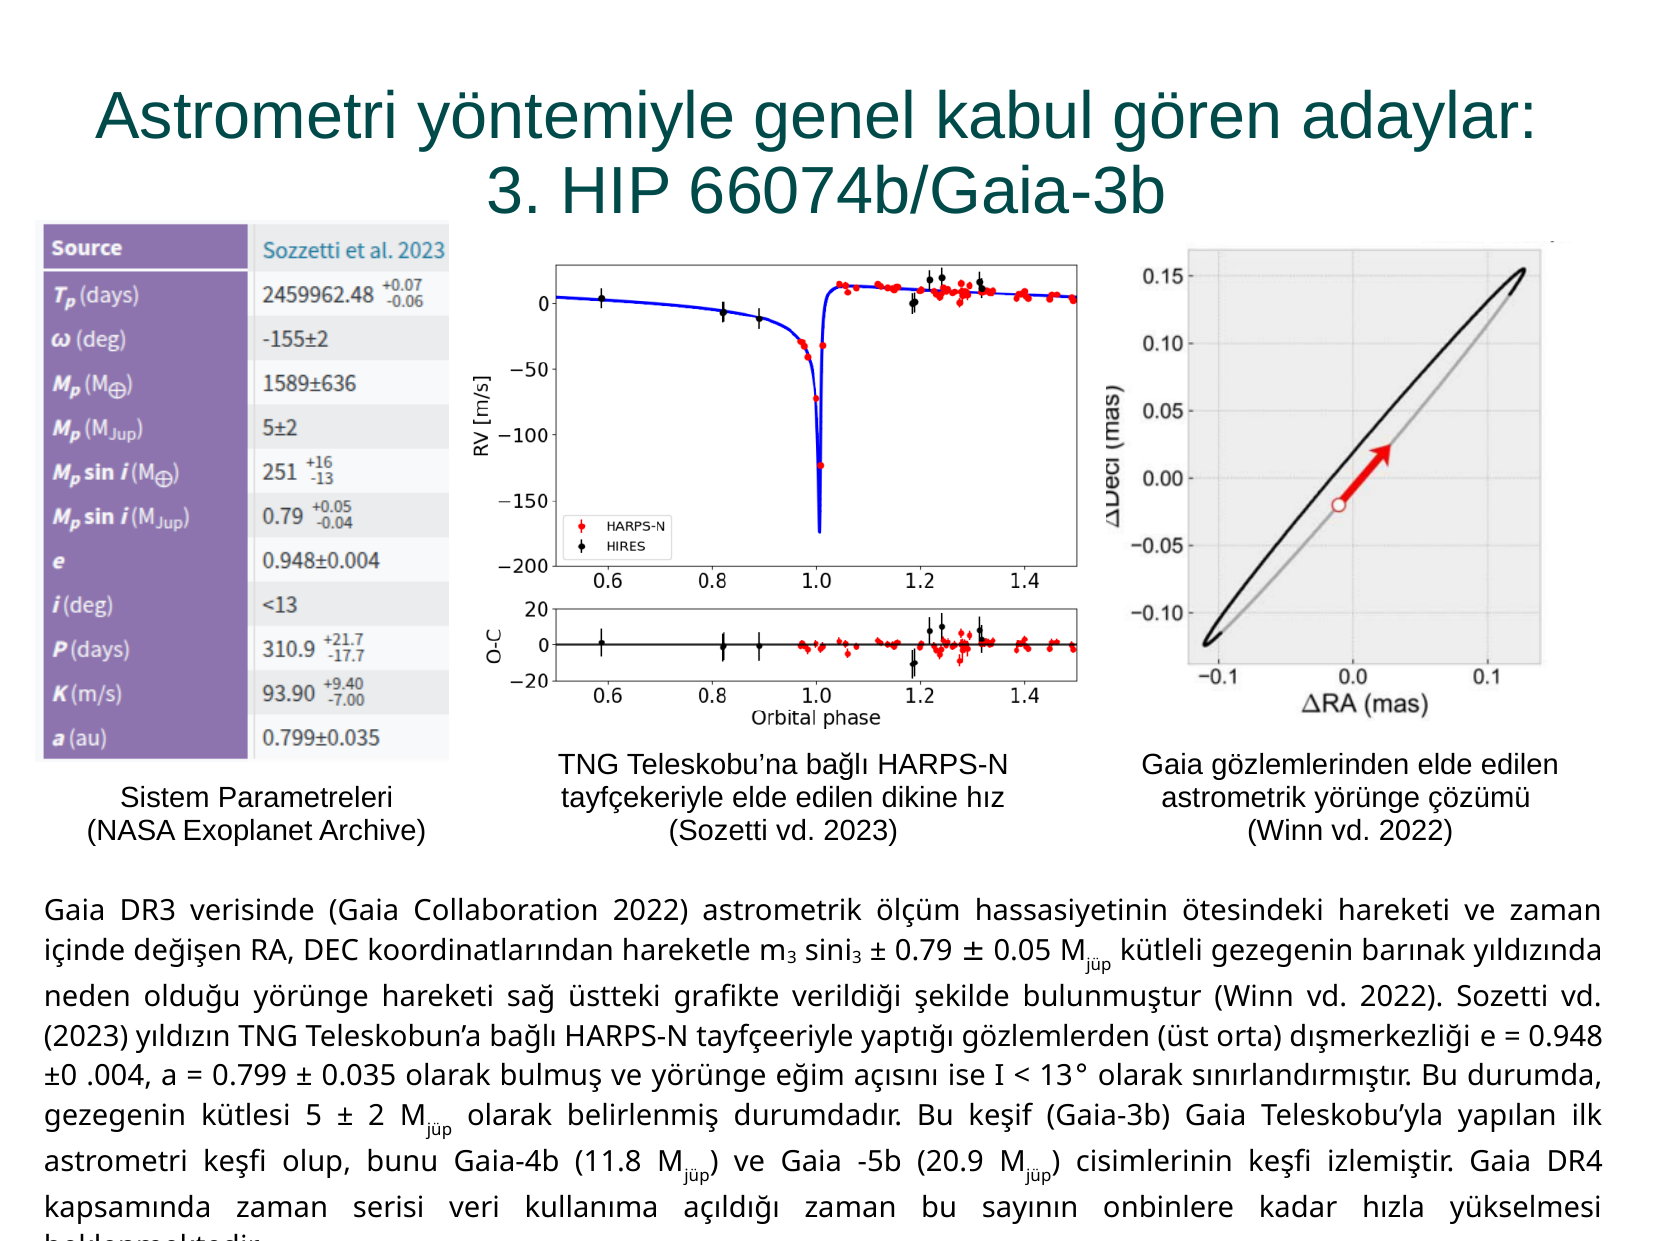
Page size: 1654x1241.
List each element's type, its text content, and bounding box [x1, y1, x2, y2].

text_box Gaia gözlemlerinden elde edilen astrometrik yörünge çözümü (Winn vd. 2022) [1108, 740, 1593, 855]
picture [35, 220, 449, 762]
text_box TNG Teleskobu’na bağlı HARPS-N tayfçekeriyle elde edilen dikine hız (Sozetti vd. 2023) [541, 740, 1026, 855]
text_box Gaia DR3 verisinde (Gaia Collaboration 2022) astrometrik ölçüm hassasiyetinin ötesindeki hareketi ve zaman içinde değişen RA, DEC koordinatlarından hareketle m3 sini3 ± 0.79 ± 0.05 Mjüp kütleli gezegenin barınak yıldızında neden olduğu yörünge hareketi sağ üstteki grafikte verildiği şekilde bulunmuştur (Winn vd. 2022). Sozetti vd. (2023) yıldızın TNG Teleskobun’a bağlı HARPS-N tayfçeeriyle yaptığı gözlemlerden (üst orta) dışmerkezliği e = 0.948 ±0 .004, a = 0.799 ± 0.035 olarak bulmuş ve yörünge eğim açısını ise I < 13° olarak sınırlandırmıştır. Bu durumda, gezegenin kütlesi 5 ± 2 Mjüp olarak belirlenmiş durumdadır. Bu keşif (Gaia-3b) Gaia Teleskobu’yla yapılan ilk astrometri keşfi olup, bunu Gaia-4b (11.8 Mjüp) ve Gaia -5b (20.9 Mjüp) cisimlerinin keşfi izlemiştir. Gaia DR4 kapsamında zaman serisi veri kullanıma açıldığı zaman bu sayının onbinlere kadar hızla yükselmesi beklenmektedir. [29, 882, 1618, 1233]
text_box Sistem Parametreleri (NASA Exoplanet Archive) [15, 773, 499, 855]
picture [455, 241, 1571, 733]
title Astrometri yöntemiyle genel kabul gören adaylar: 3. HIP 66074b/Gaia-3b [82, 49, 1571, 257]
